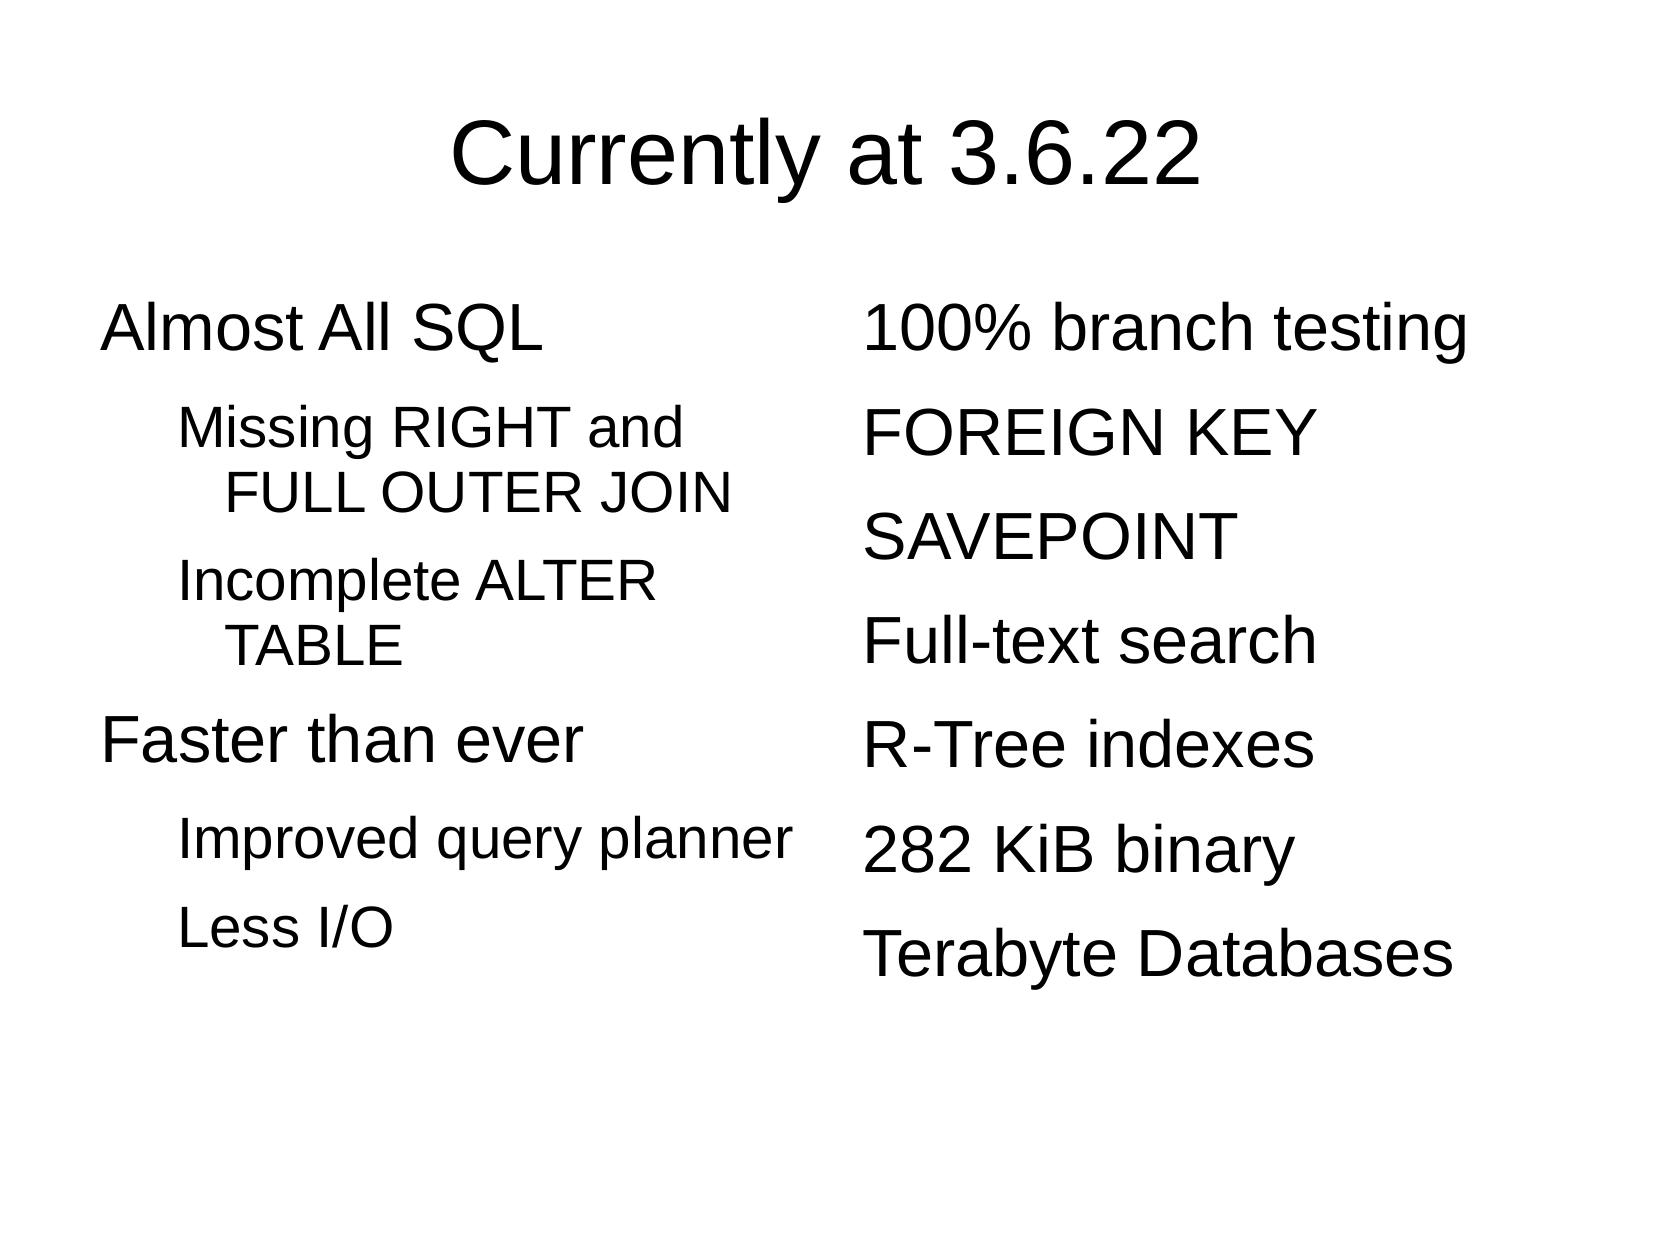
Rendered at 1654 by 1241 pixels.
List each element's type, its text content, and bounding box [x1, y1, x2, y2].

list Almost All SQL Missing RIGHT and FULL OUTER JOIN Incomplete ALTER TABLE Faster than ever Improved query planner Less I/O [82, 290, 809, 1094]
list 100% branch testing FOREIGN KEY SAVEPOINT Full-text search R-Tree indexes 282 KiB binary Terabyte Databases [845, 290, 1572, 1109]
title Currently at 3.6.22 [82, 49, 1571, 257]
